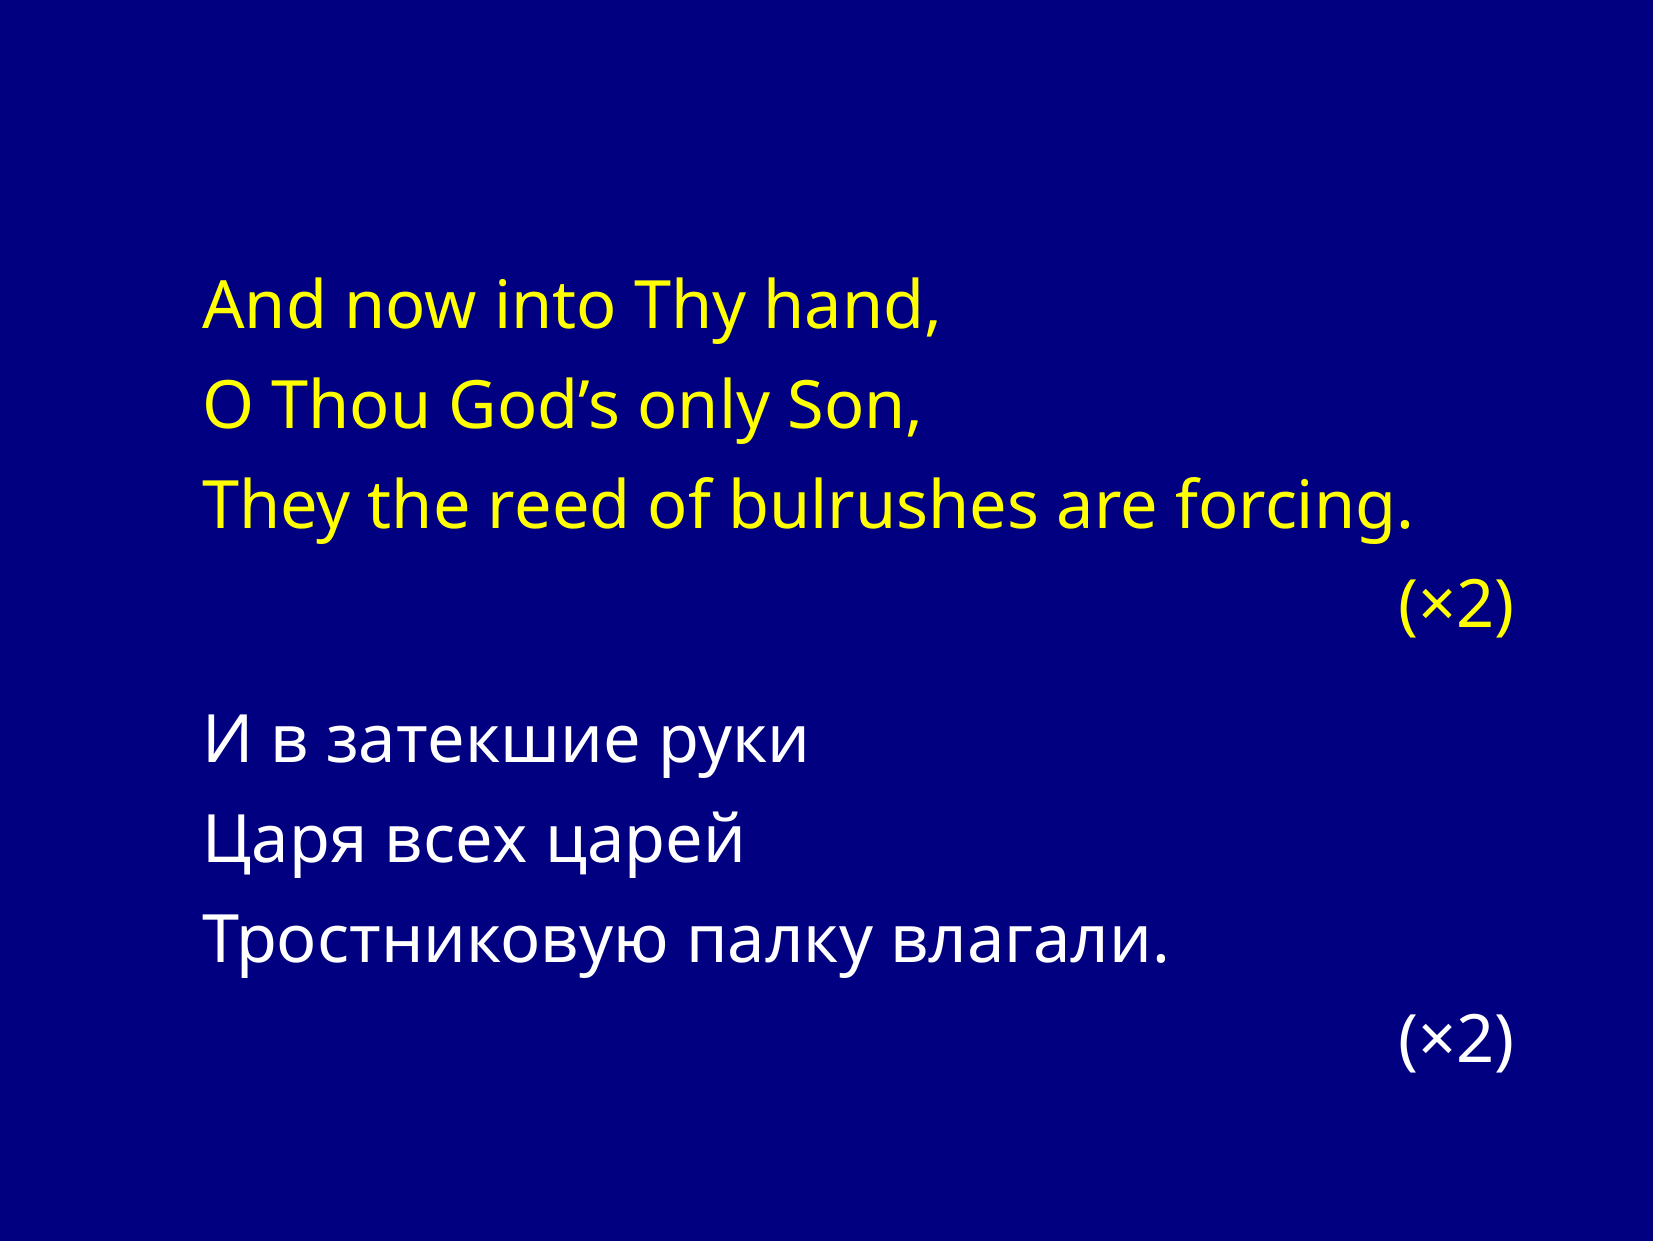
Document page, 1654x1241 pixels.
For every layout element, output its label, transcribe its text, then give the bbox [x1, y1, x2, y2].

text_box И в затекшие руки Царя всех царей Тростниковую палку влагали. (×2) [75, 675, 1576, 1163]
text_box And now into Thy hand, O Thou God’s only Son, They the reed of bulrushes are forcing. (×2) [75, 150, 1653, 638]
